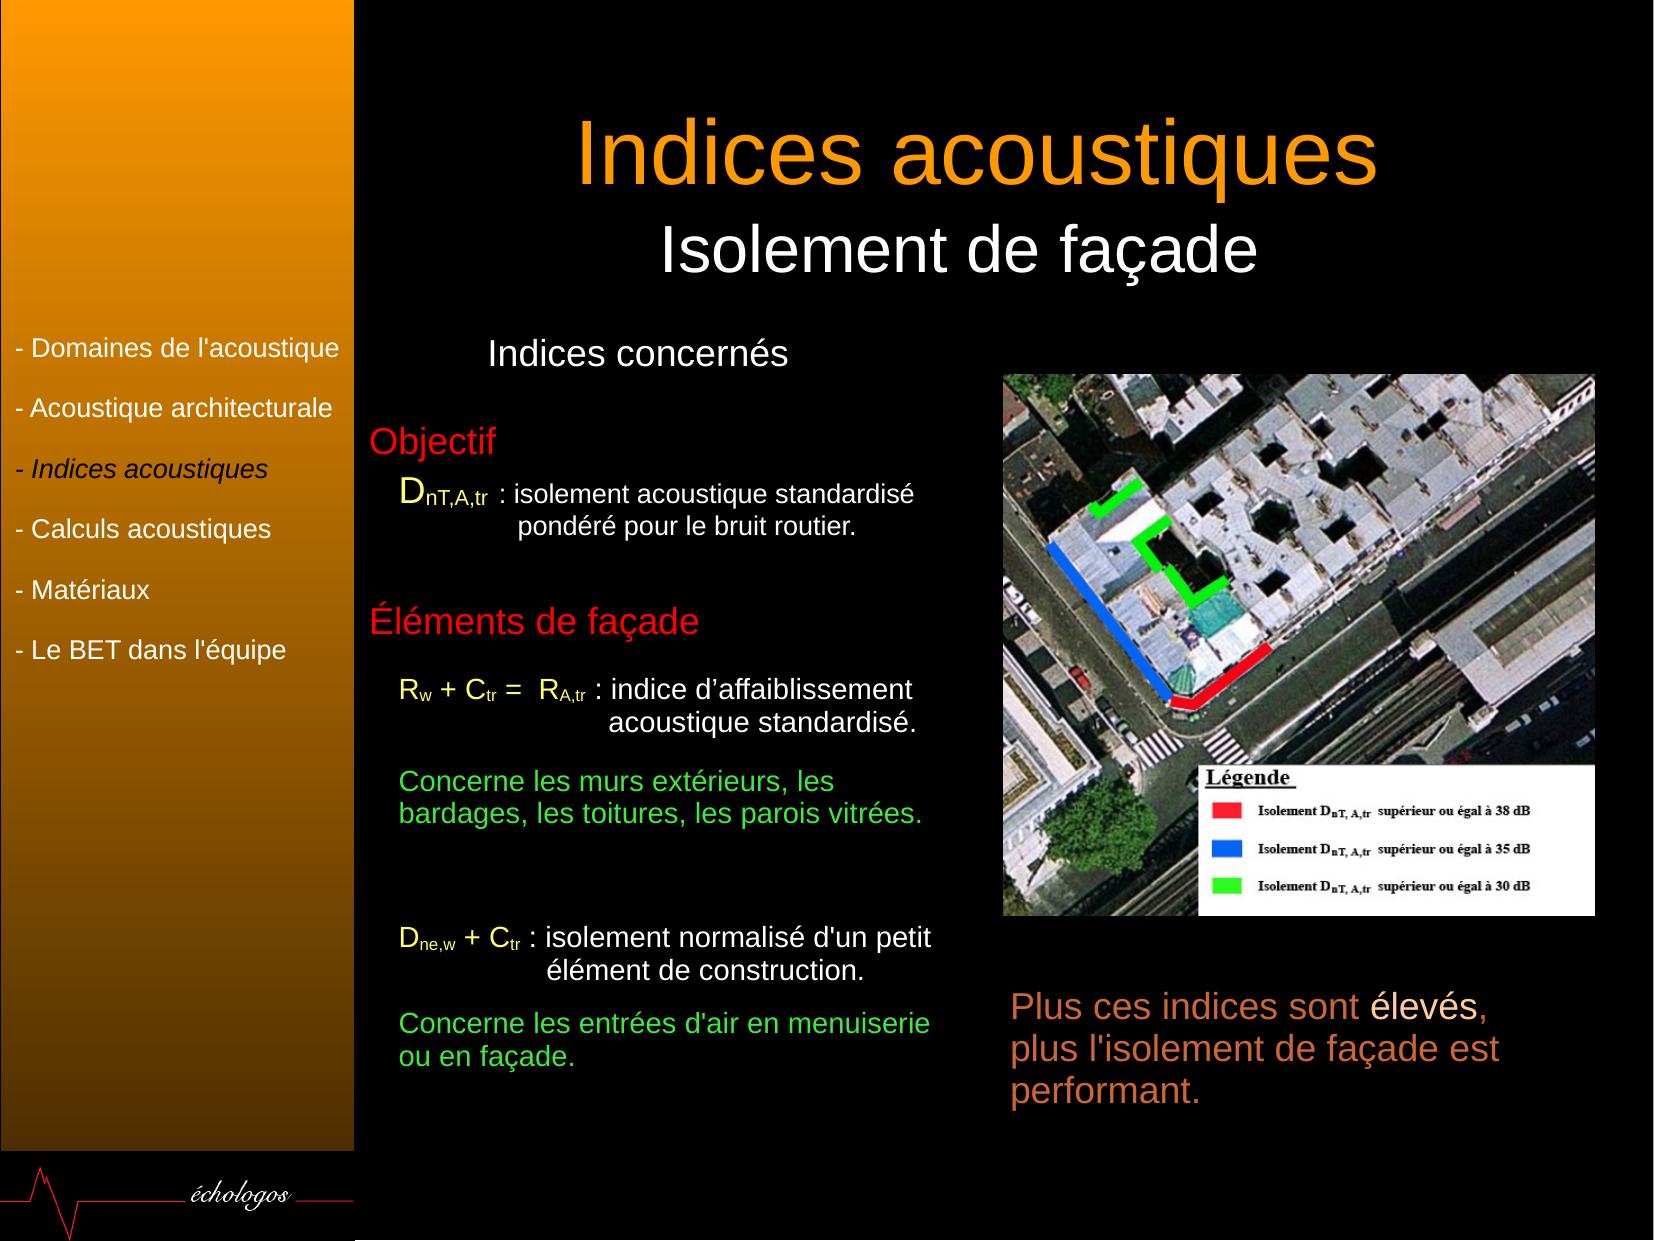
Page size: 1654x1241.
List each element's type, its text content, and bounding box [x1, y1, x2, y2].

text_box Indices concernés [472, 324, 857, 382]
text_box - Domaines de l'acoustique - Acoustique architecturale - Indices acoustiques - Calculs acoustiques - Matériaux - Le BET dans l'équipe [0, 325, 355, 755]
title Indices acoustiques [383, 49, 1571, 257]
text_box Concerne les entrées d'air en menuiserie ou en façade. [383, 999, 975, 1080]
text_box Objectif [354, 413, 562, 471]
text_box Éléments de façade [354, 592, 916, 650]
text_box Isolement de façade [531, 206, 1388, 293]
picture [1003, 374, 1595, 916]
text_box DnT,A,tr : isolement acoustique standardisé pondéré pour le bruit routier. [383, 461, 975, 562]
text_box Plus ces indices sont élevés, plus l'isolement de façade est performant. [995, 978, 1576, 1123]
text_box Rw + Ctr = RA,tr : indice d’affaiblissement acoustique standardisé. [383, 665, 1004, 756]
text_box Concerne les murs extérieurs, les bardages, les toitures, les parois vitrées. [383, 757, 975, 838]
text_box Dne,w + Ctr : isolement normalisé d'un petit élément de construction. [383, 914, 1004, 1004]
picture [0, 1166, 355, 1241]
